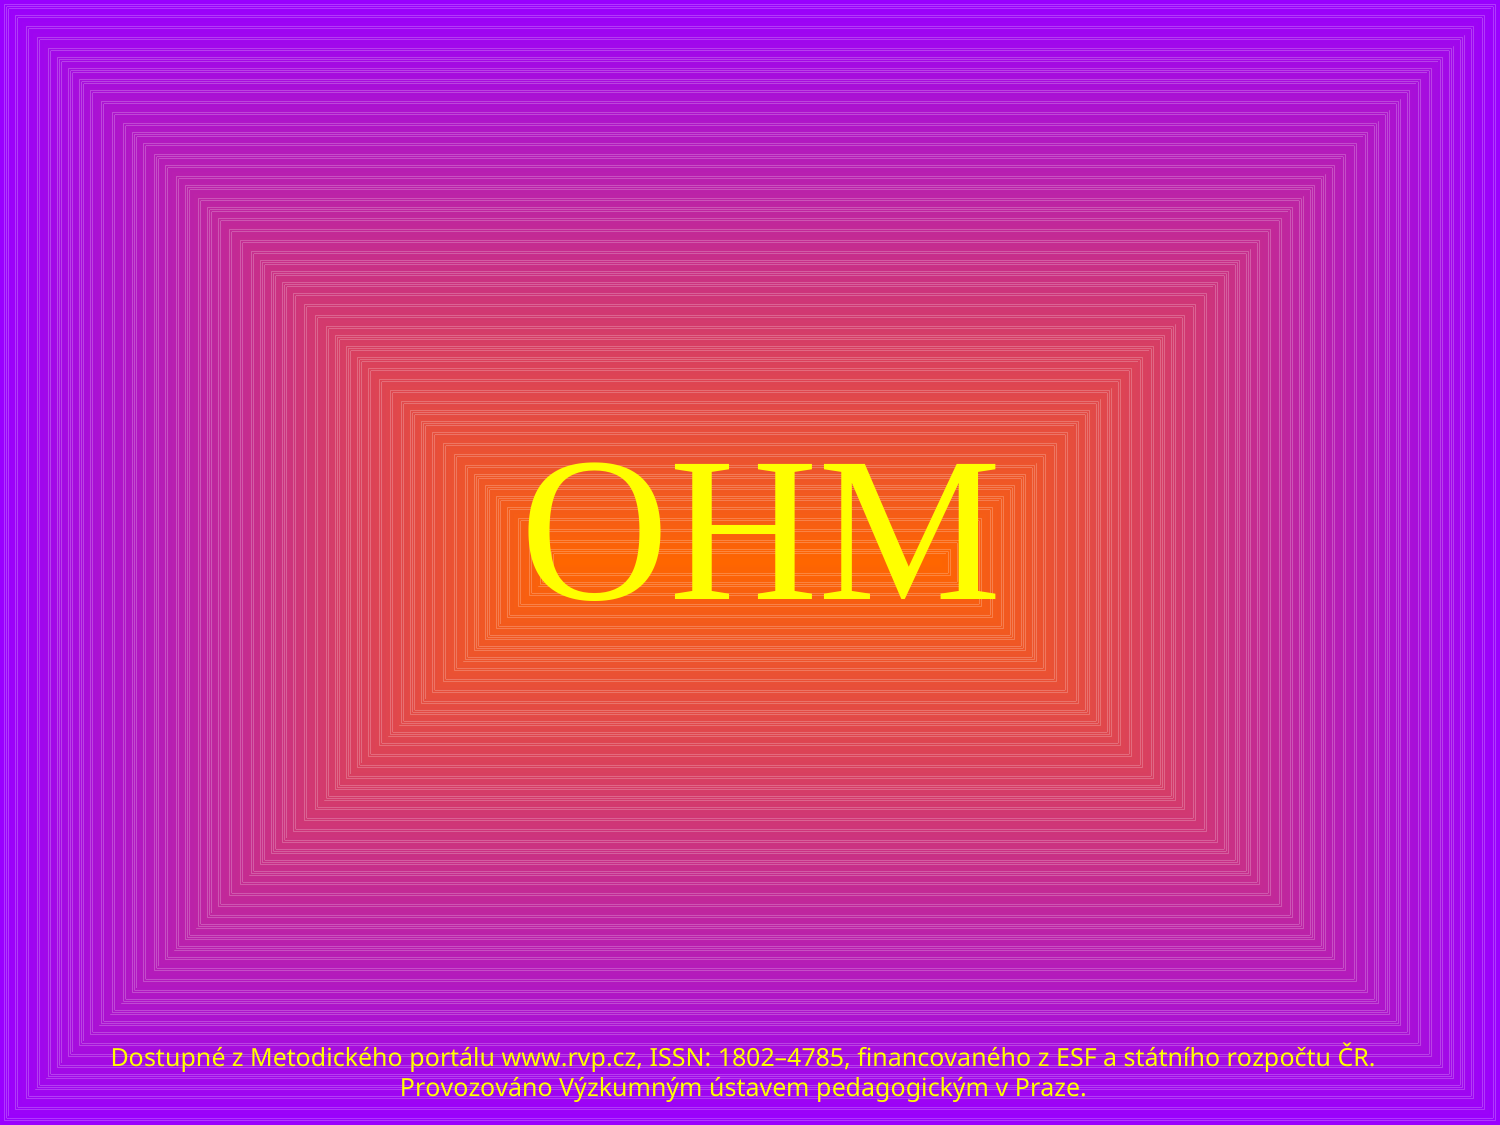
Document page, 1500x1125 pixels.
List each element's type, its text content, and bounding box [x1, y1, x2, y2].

text_box OHM [100, 385, 1424, 649]
text_box Dostupné z Metodického portálu www.rvp.cz, ISSN: 1802–4785, financovaného z ESF a státního rozpočtu ČR. Provozováno Výzkumným ústavem pedagogickým v Praze. [35, 1041, 1454, 1102]
